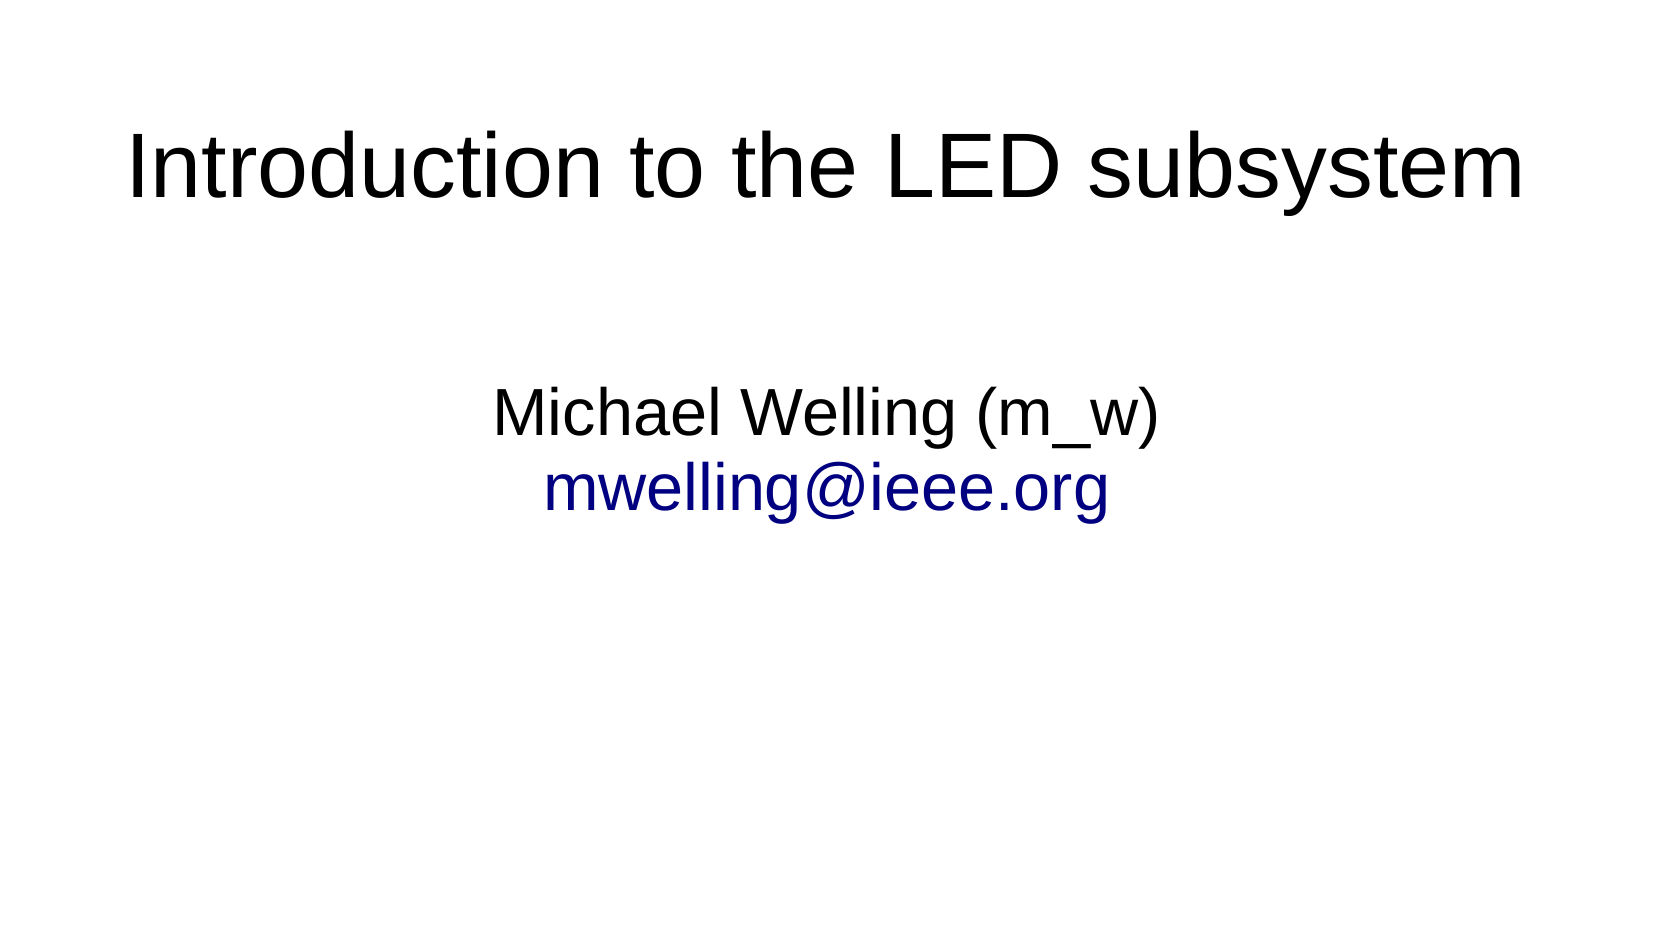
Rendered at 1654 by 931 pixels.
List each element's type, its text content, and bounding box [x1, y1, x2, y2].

subtitle Michael Welling (m_w) mwelling@ieee.org [82, 217, 1571, 758]
title Introduction to the LED subsystem [82, 12, 1571, 217]
